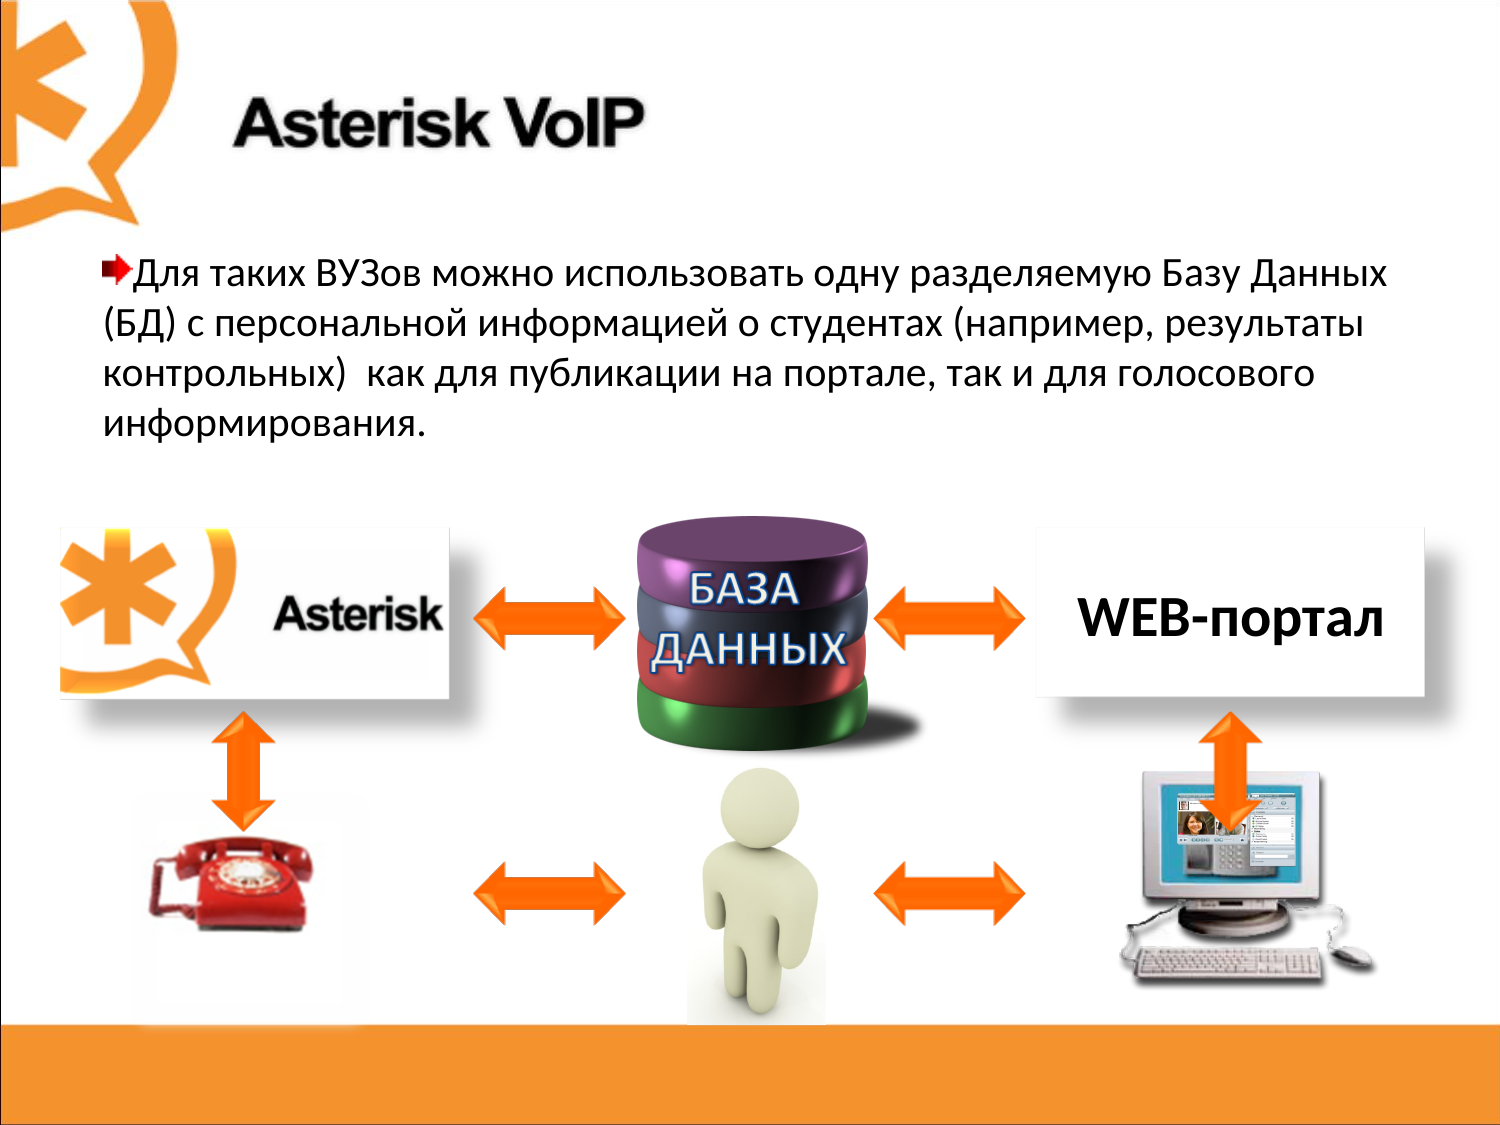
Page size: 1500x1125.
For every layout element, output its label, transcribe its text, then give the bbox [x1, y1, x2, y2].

text_box Для таких ВУЗов можно использовать одну разделяемую Базу Данных (БД) с персональной информацией о студентах (например, результаты контрольных) как для публикации на портале, так и для голосового информирования. [87, 237, 1450, 564]
picture [0, 0, 1500, 1125]
text_box WEB-портал [1037, 529, 1426, 698]
